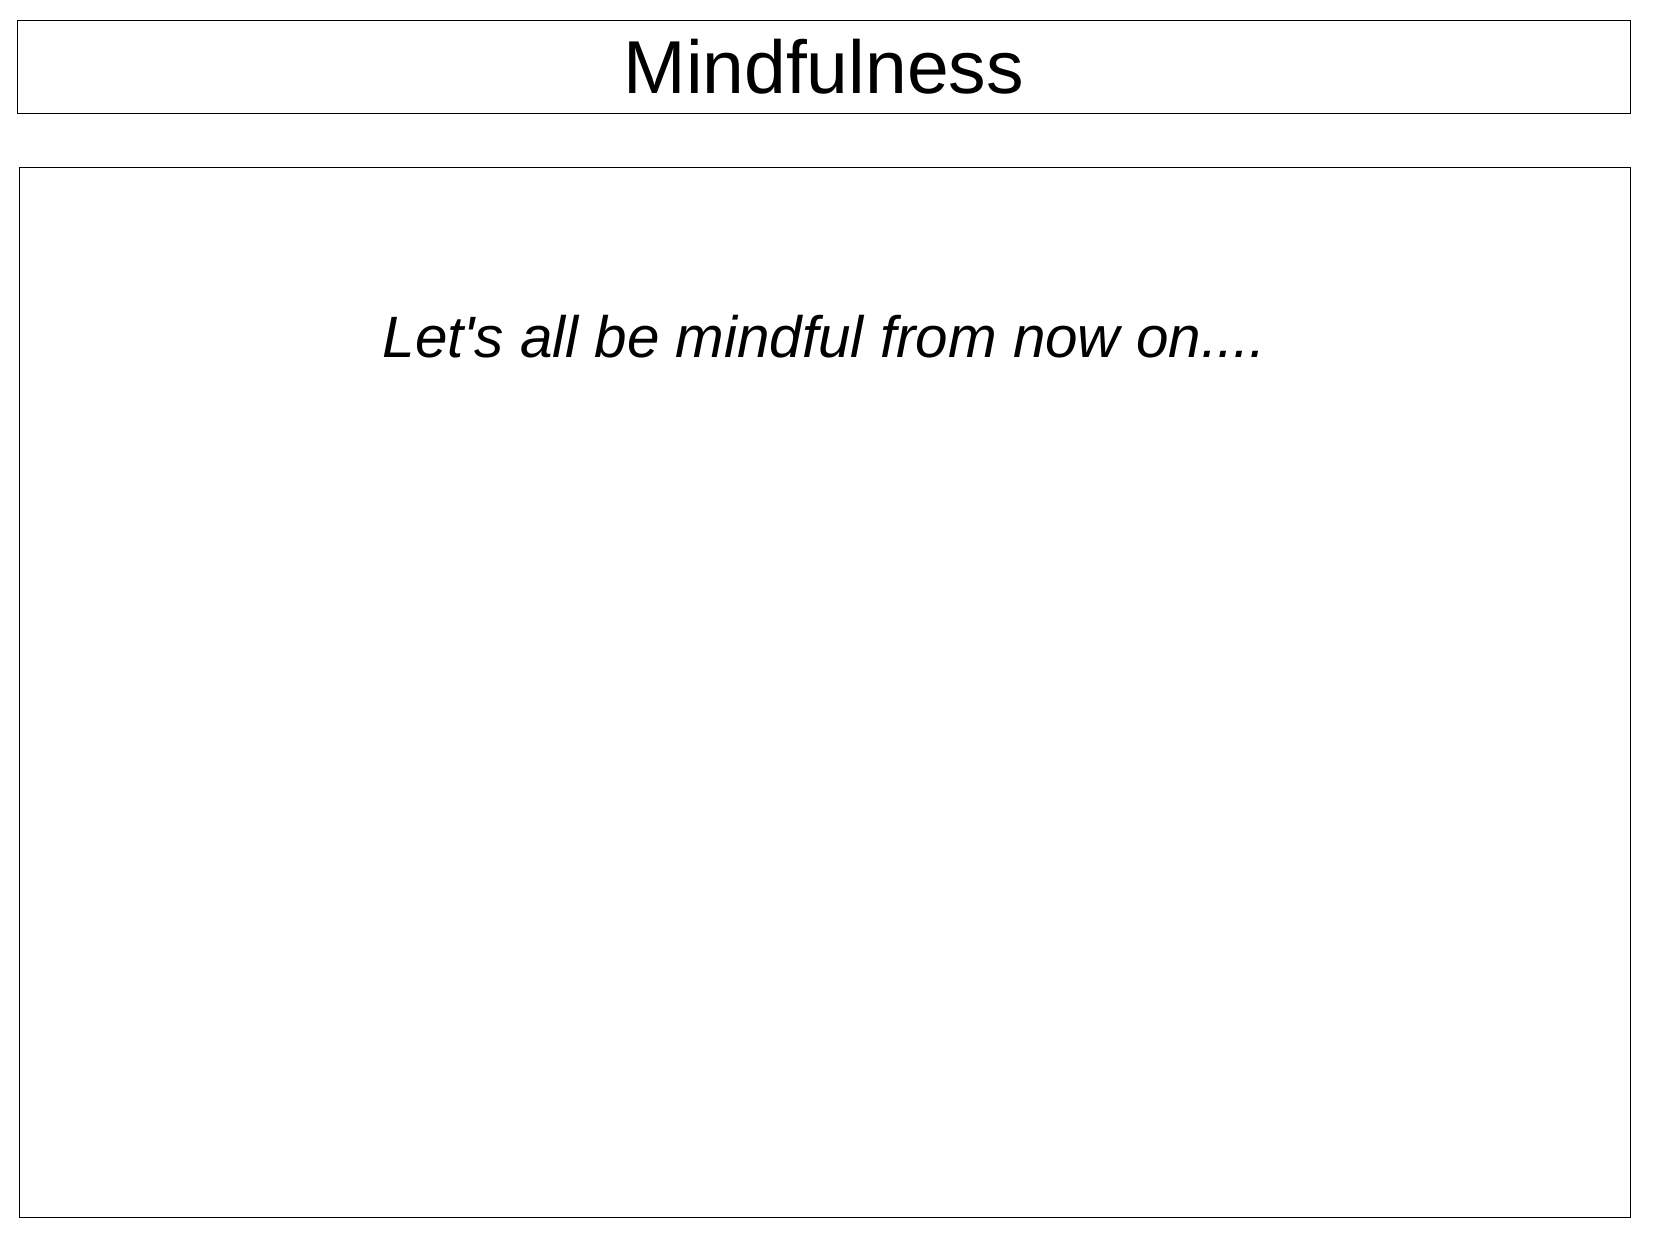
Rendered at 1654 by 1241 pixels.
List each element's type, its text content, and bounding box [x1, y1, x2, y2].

text_box Let's all be mindful from now on.... [19, 167, 1631, 1218]
title Mindfulness [17, 20, 1631, 114]
